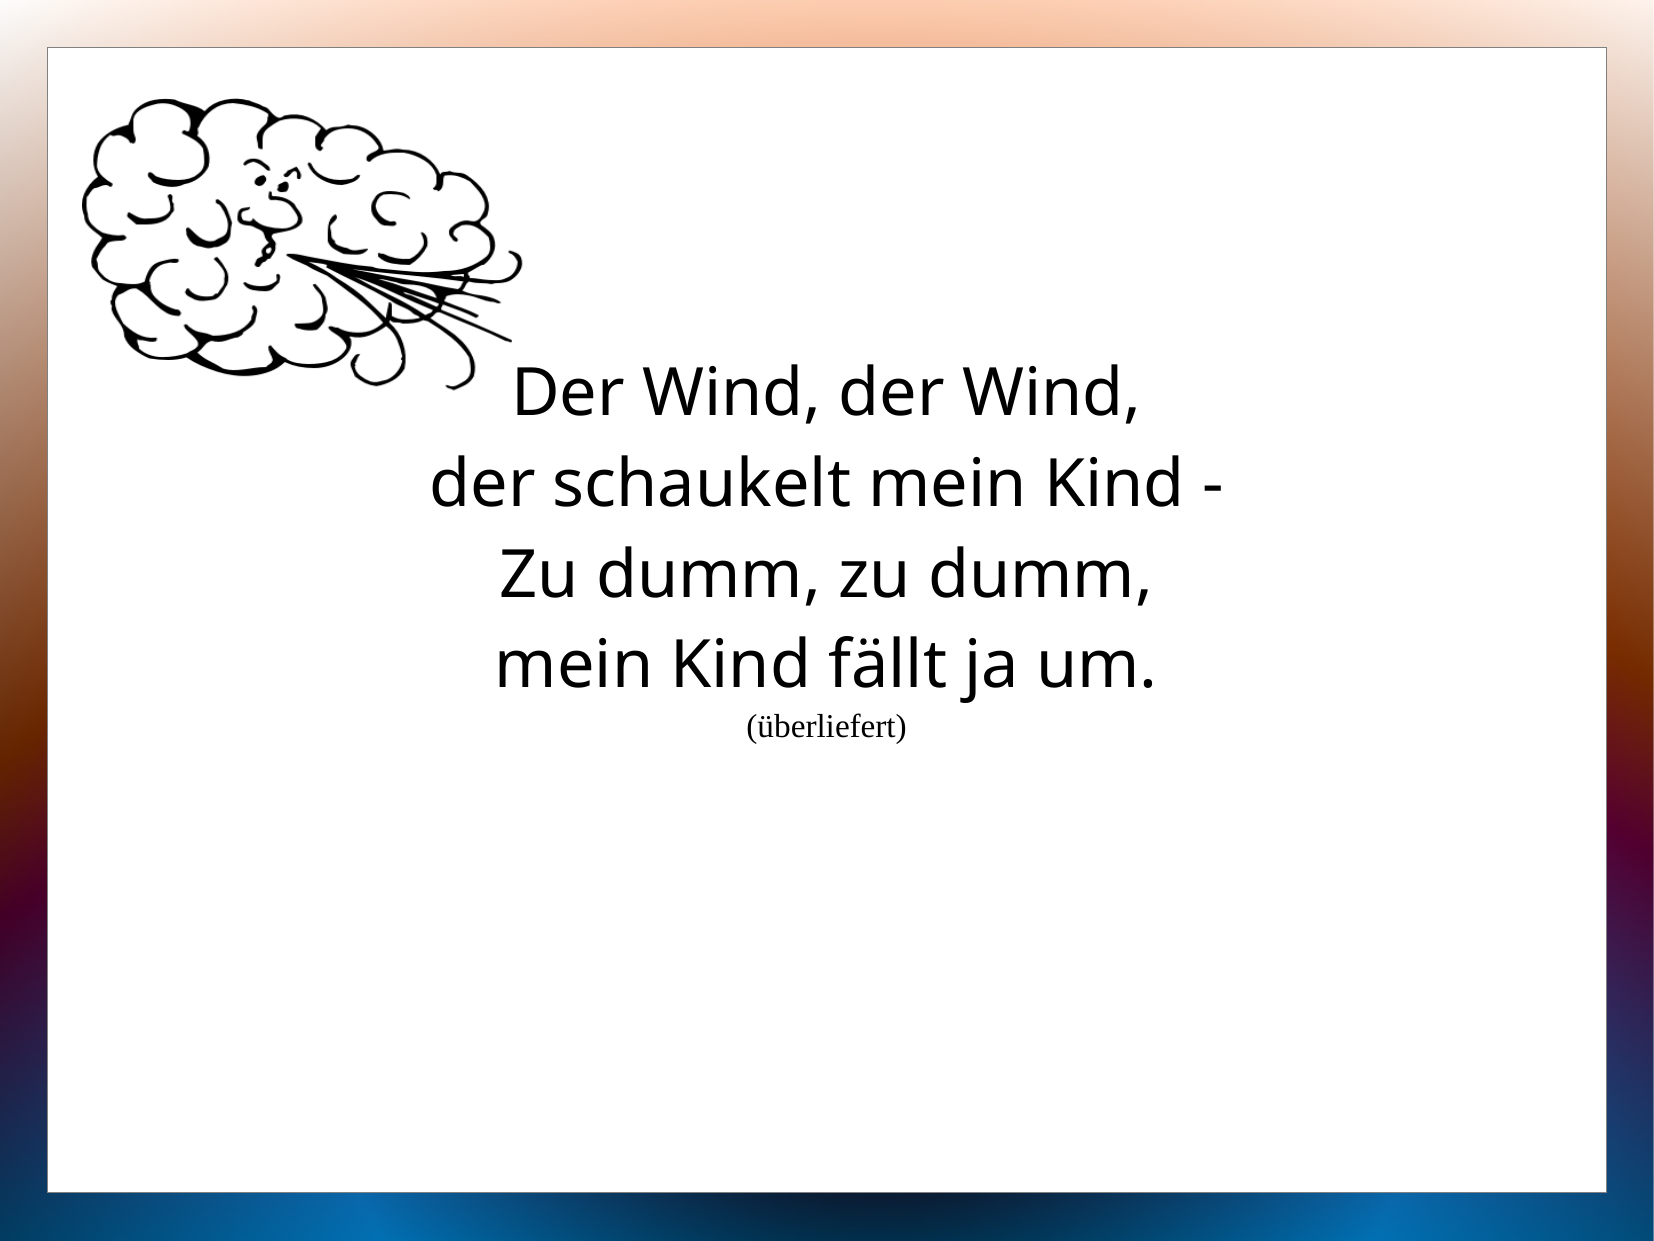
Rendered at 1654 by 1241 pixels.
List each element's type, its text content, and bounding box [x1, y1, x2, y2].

picture [0, 0, 1654, 1241]
text_box [47, 47, 1607, 1193]
subtitle Der Wind, der Wind, der schaukelt mein Kind - Zu dumm, zu dumm, mein Kind fällt ja um. (überliefert) [82, 55, 1571, 1034]
